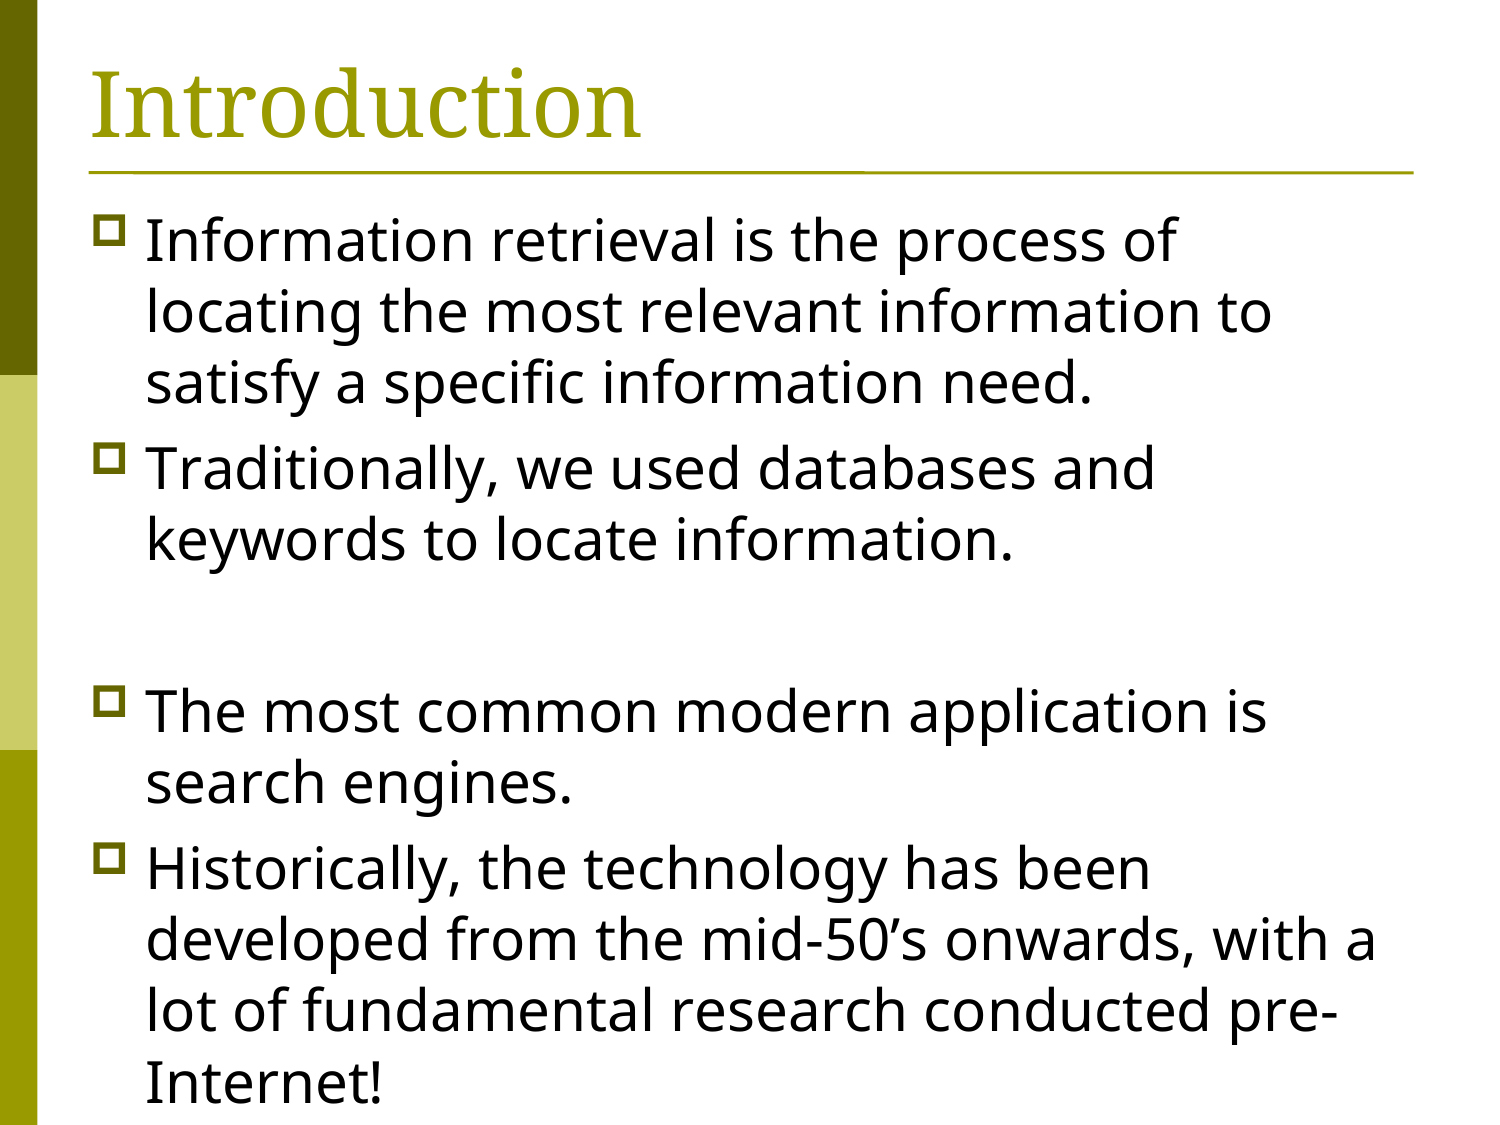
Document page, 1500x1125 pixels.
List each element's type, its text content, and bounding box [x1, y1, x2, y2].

title Introduction [75, 47, 1426, 173]
list Information retrieval is the process of locating the most relevant information to satisfy a specific information need. Traditionally, we used databases and keywords to locate information. The most common modern application is search engines. Historically, the technology has been developed from the mid-50’s onwards, with a lot of fundamental research conducted pre-Internet! [75, 196, 1426, 1071]
